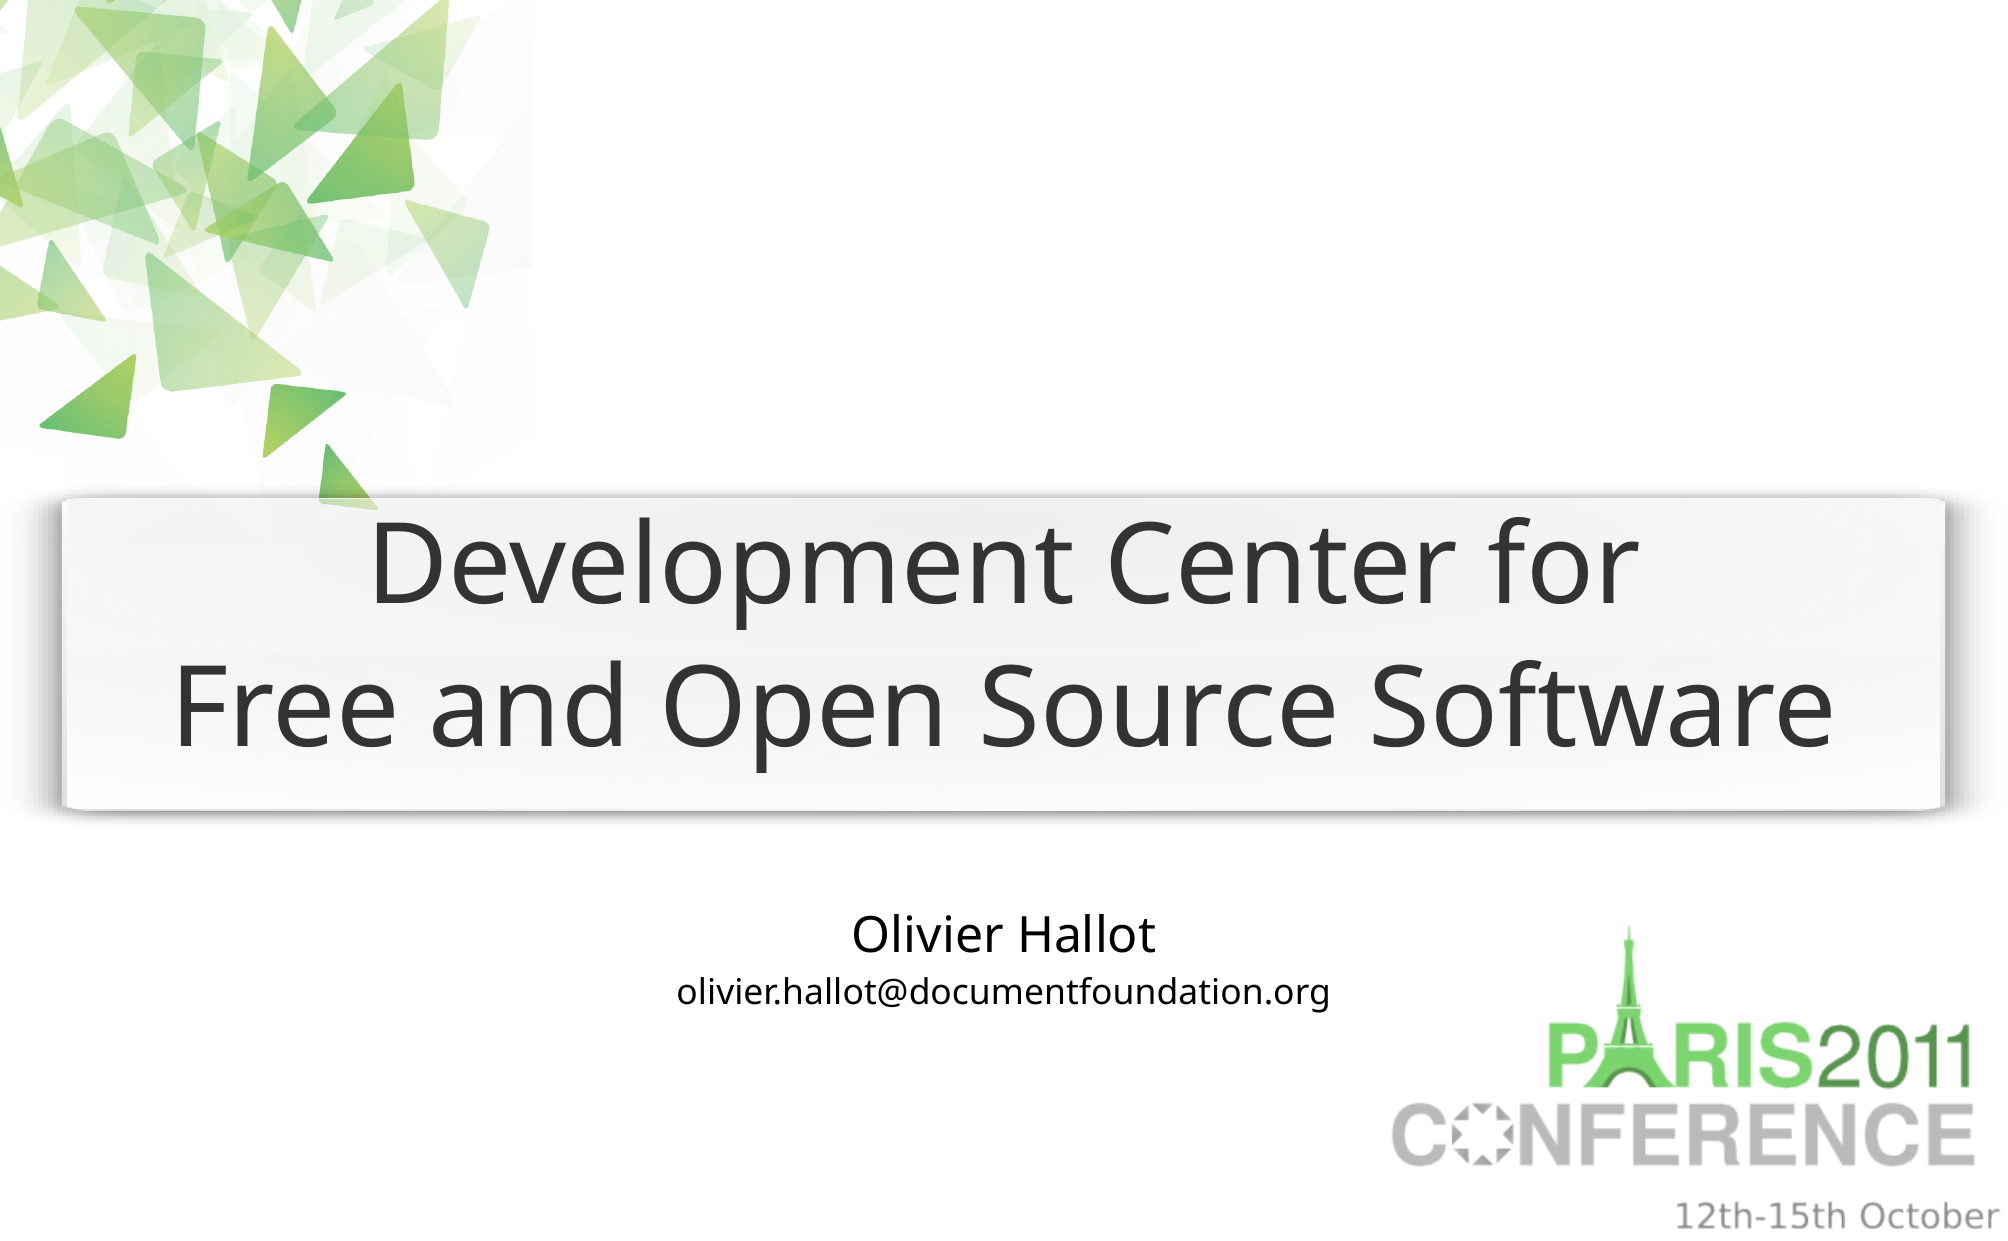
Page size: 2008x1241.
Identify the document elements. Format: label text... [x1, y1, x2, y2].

picture [1908, 484, 2008, 827]
picture [0, 484, 100, 827]
text_box Free and Open Source Software [100, 437, 1908, 969]
text_box Development Center for Olivier Hallot olivier.hallot@documentfoundation.org [100, 969, 1908, 1040]
